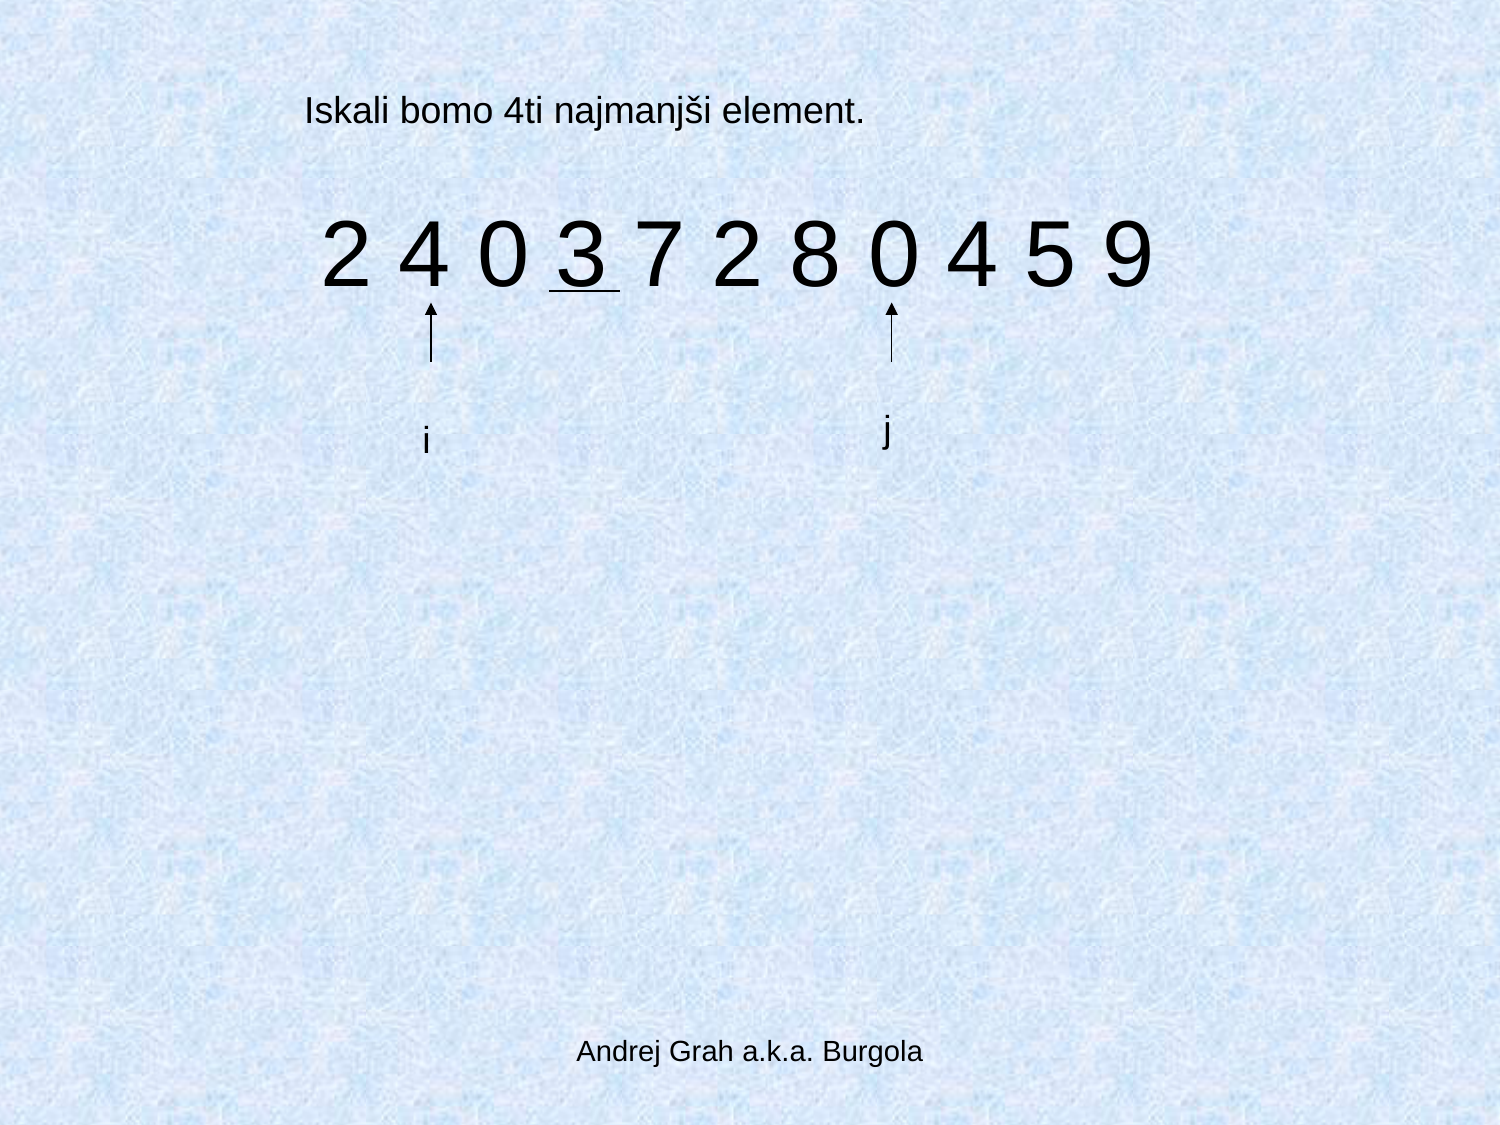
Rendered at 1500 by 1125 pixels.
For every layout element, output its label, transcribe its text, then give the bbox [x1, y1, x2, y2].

picture [0, 0, 1500, 1125]
text_box Andrej Grah a.k.a. Burgola [512, 1024, 988, 1103]
text_box 2 4 0 3 7 2 8 0 4 5 9 [194, 184, 1282, 313]
text_box j [868, 397, 907, 458]
text_box i [407, 408, 446, 470]
text_box Iskali bomo 4ti najmanjši element. [289, 78, 1211, 139]
